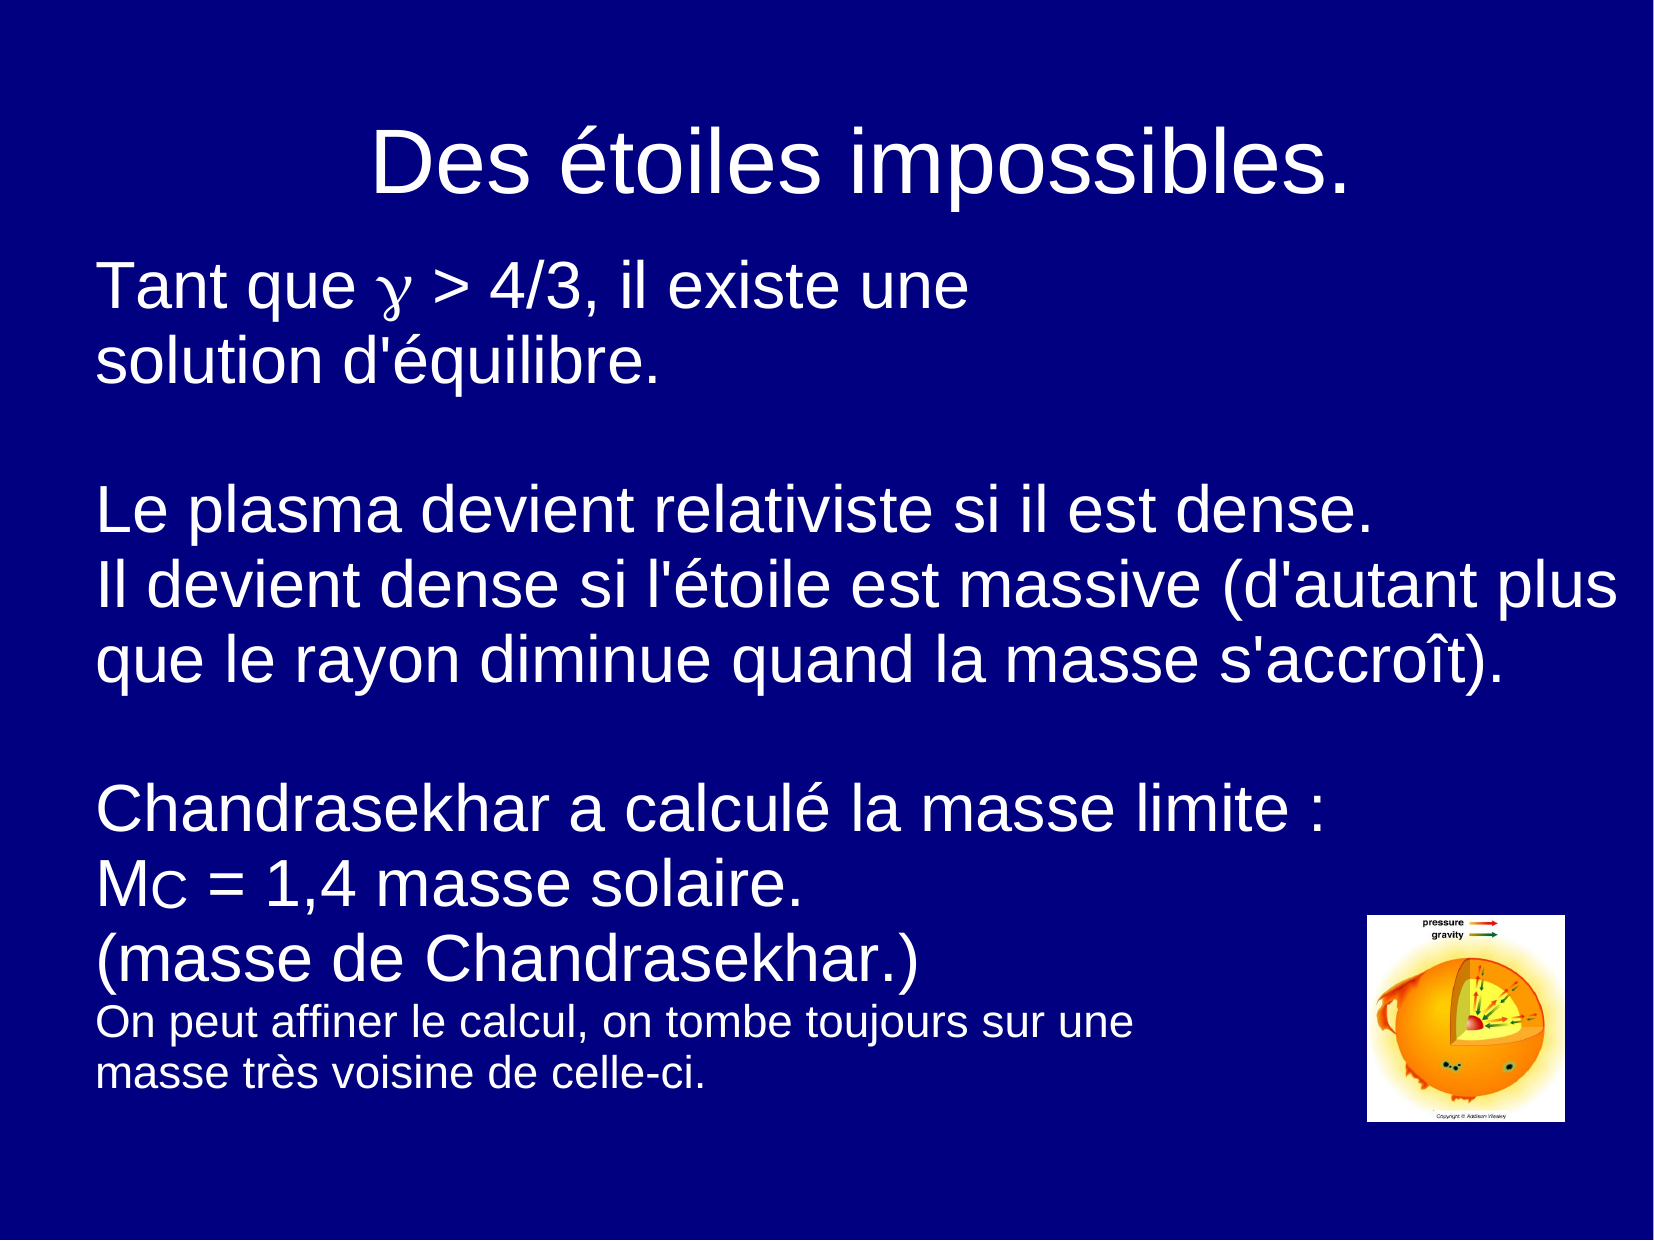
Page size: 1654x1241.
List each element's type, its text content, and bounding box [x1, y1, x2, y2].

picture [1367, 915, 1565, 1123]
title Des étoiles impossibles. [118, 58, 1607, 240]
text_box Tant que g > 4/3, il existe une solution d'équilibre. Le plasma devient relativiste si il est dense. Il devient dense si l'étoile est massive (d'autant plus que le rayon diminue quand la masse s'accroît). Chandrasekhar a calculé la masse limite : MC = 1,4 masse solaire. (masse de Chandrasekhar.) On peut affiner le calcul, on tombe toujours sur une masse très voisine de celle-ci. [80, 240, 1654, 1225]
